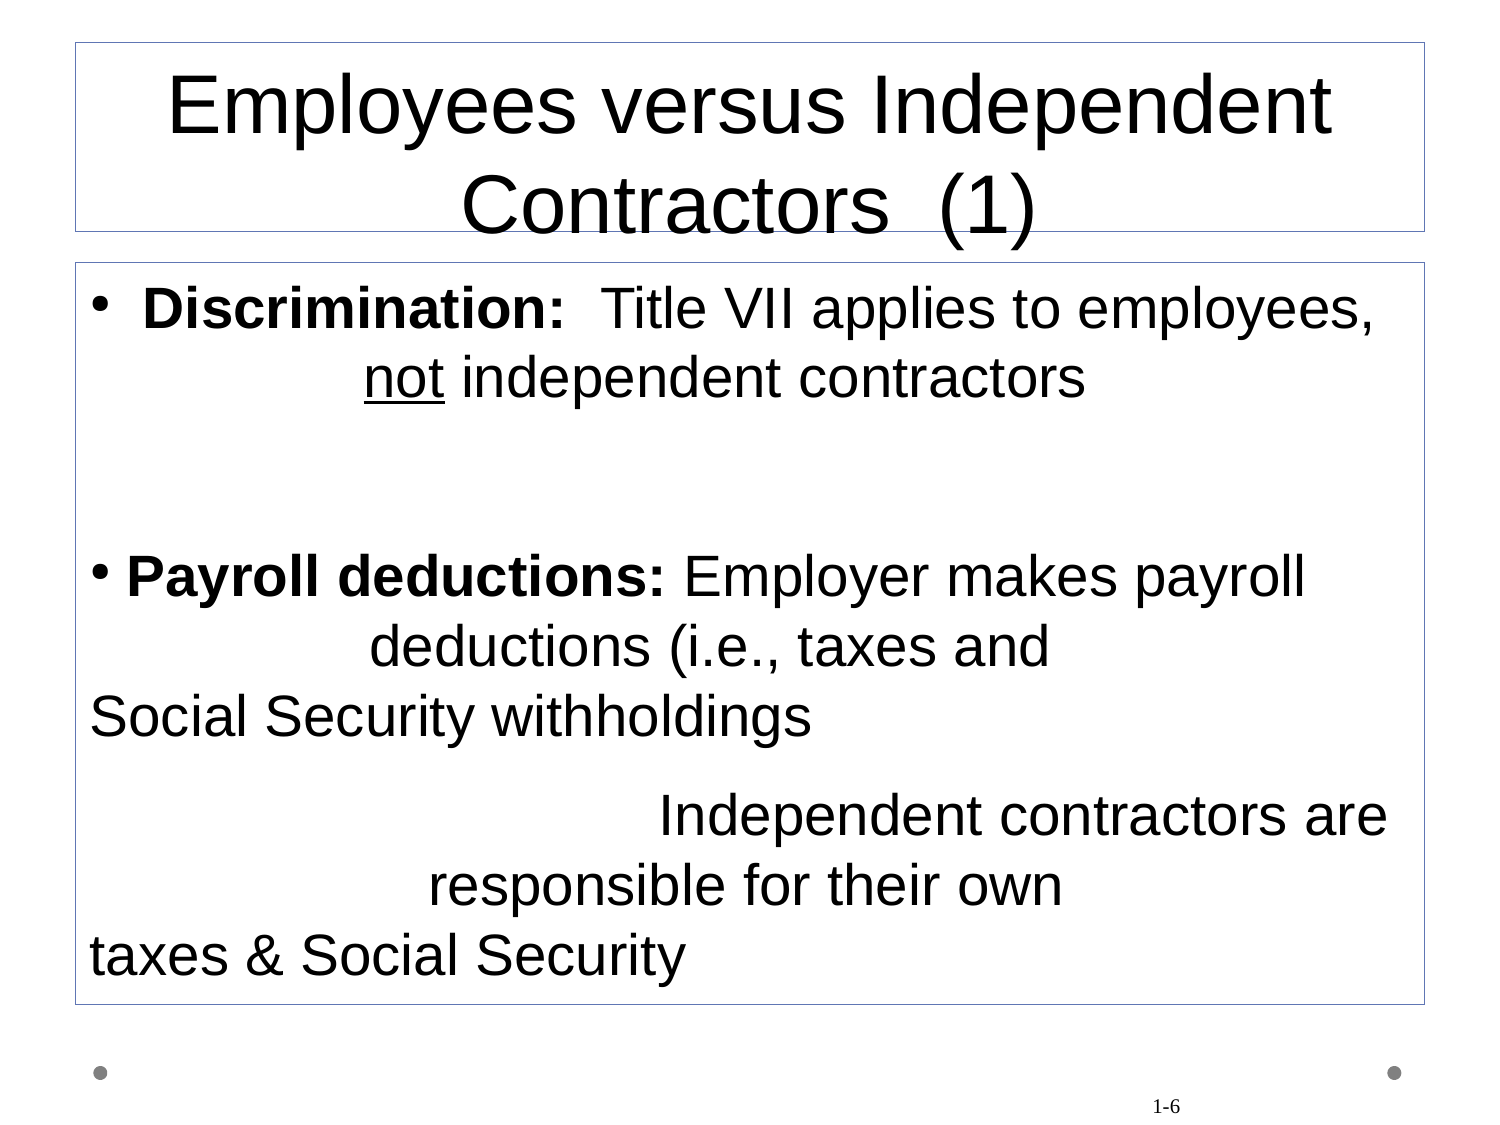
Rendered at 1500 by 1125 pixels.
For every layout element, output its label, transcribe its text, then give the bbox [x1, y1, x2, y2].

title Employees versus Independent Contractors (1) [75, 42, 1425, 232]
list Discrimination: Title VII applies to employees, not independent contractors Payroll deductions: Employer makes payroll deductions (i.e., taxes and Social Security withholdings Independent contractors are responsible for their own taxes & Social Security [75, 262, 1425, 1005]
